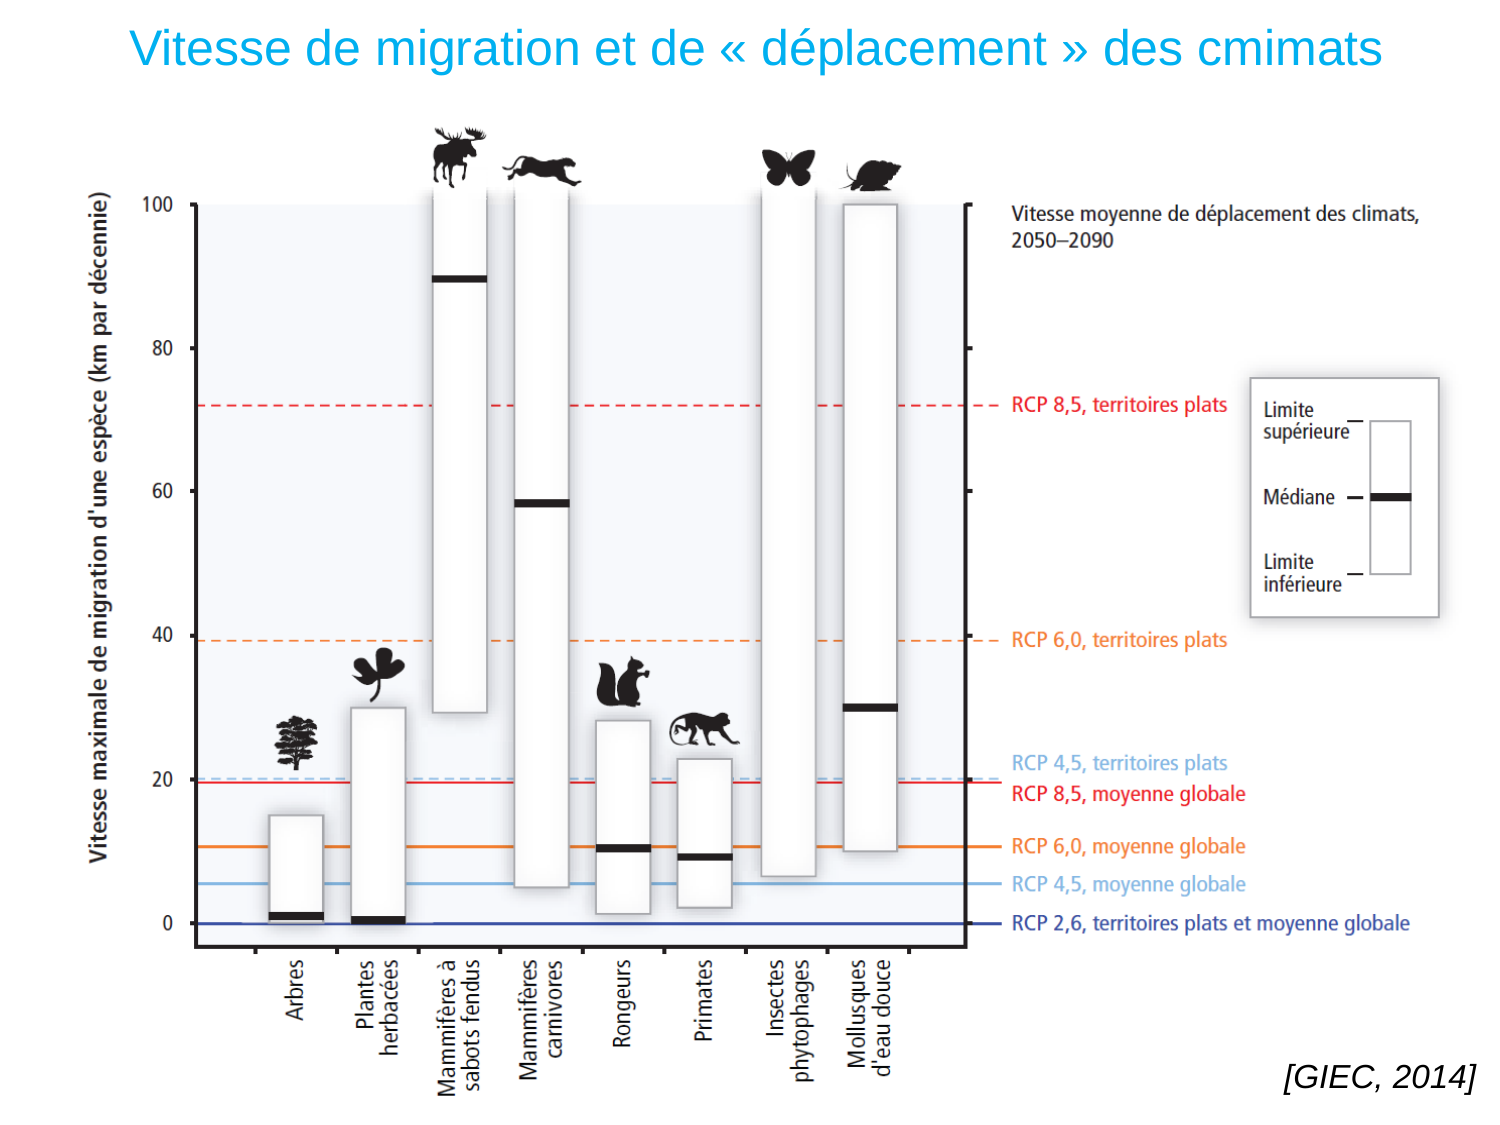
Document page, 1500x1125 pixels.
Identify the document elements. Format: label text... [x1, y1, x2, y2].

text_box [GIEC, 2014] [1269, 1047, 1500, 1103]
text_box Vitesse de migration et de « déplacement » des cmimats [50, 7, 1464, 150]
picture [42, 107, 1466, 1106]
